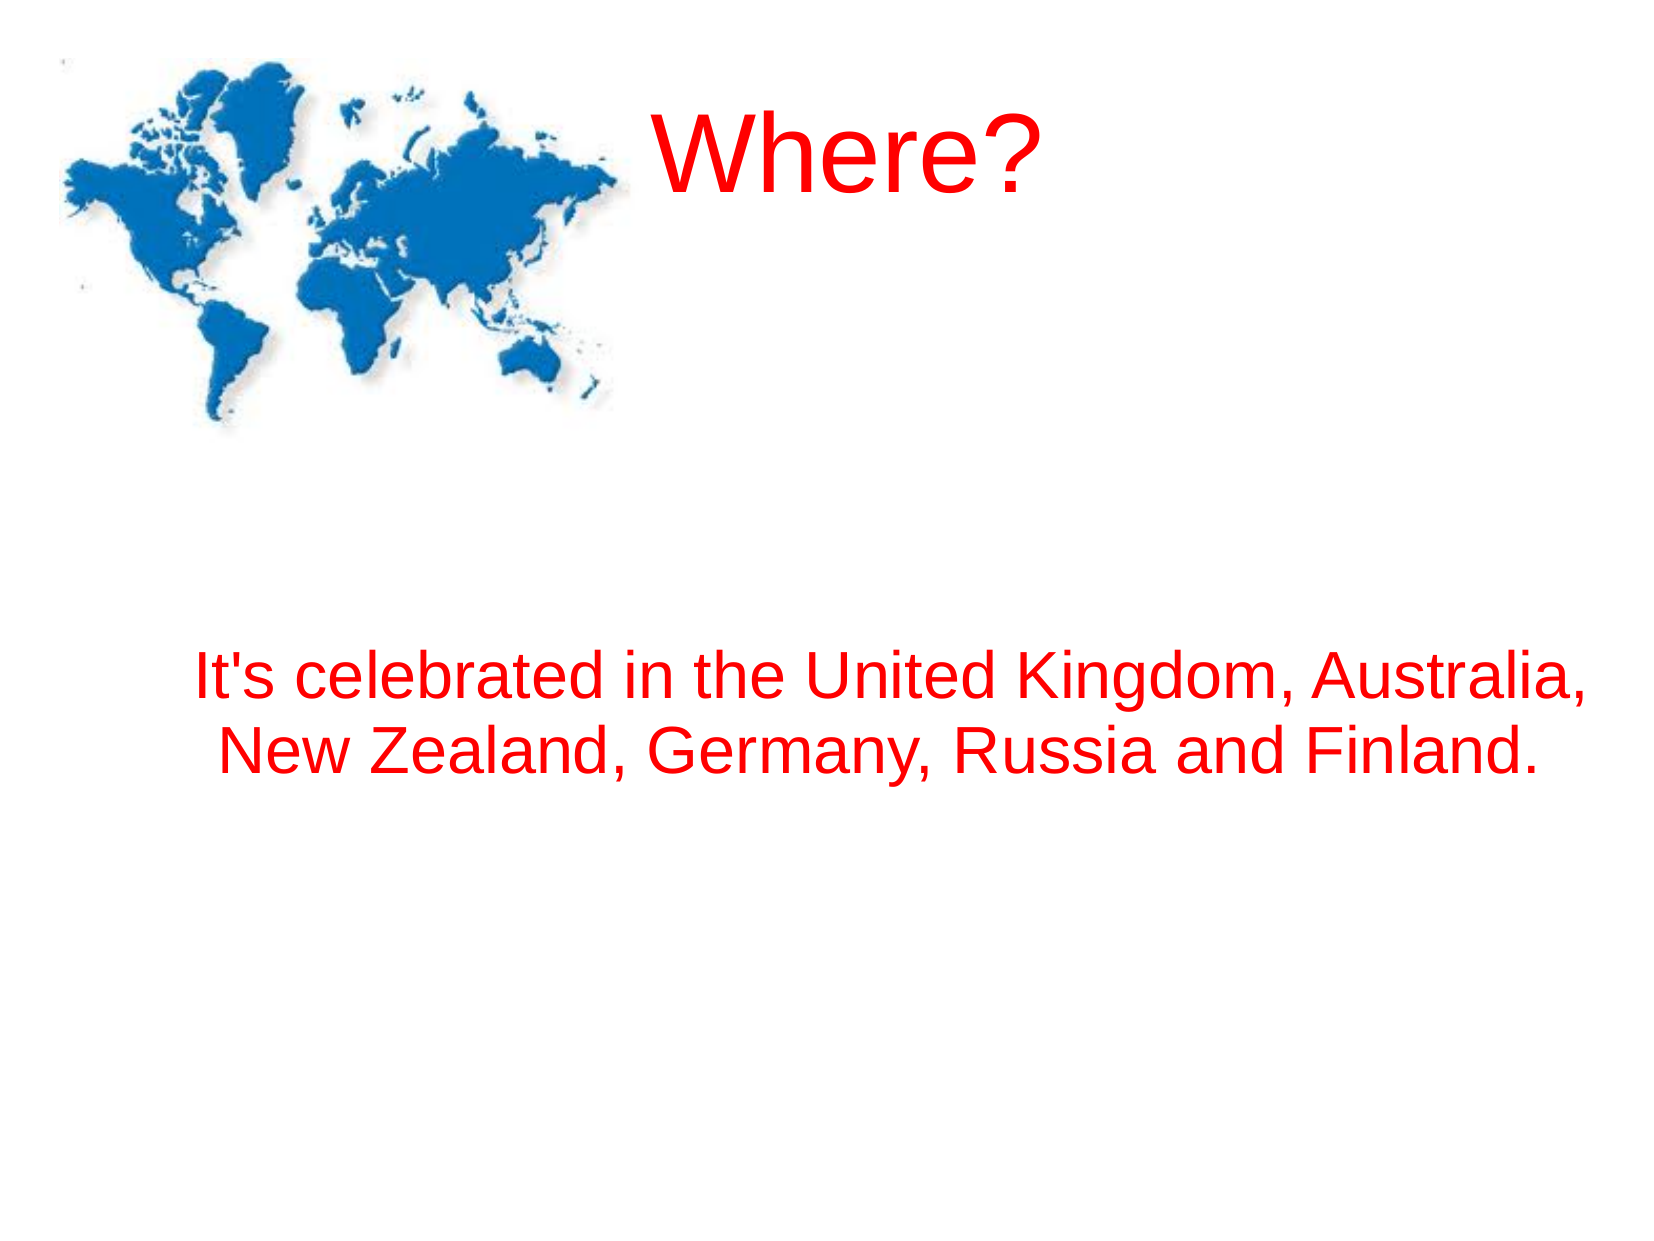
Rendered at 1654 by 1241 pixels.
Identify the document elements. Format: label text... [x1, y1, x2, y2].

subtitle It's celebrated in the United Kingdom, Australia, New Zealand, Germany, Russia and Finland. [135, 303, 1625, 1123]
title Where? [82, 49, 1571, 257]
picture [59, 58, 639, 443]
